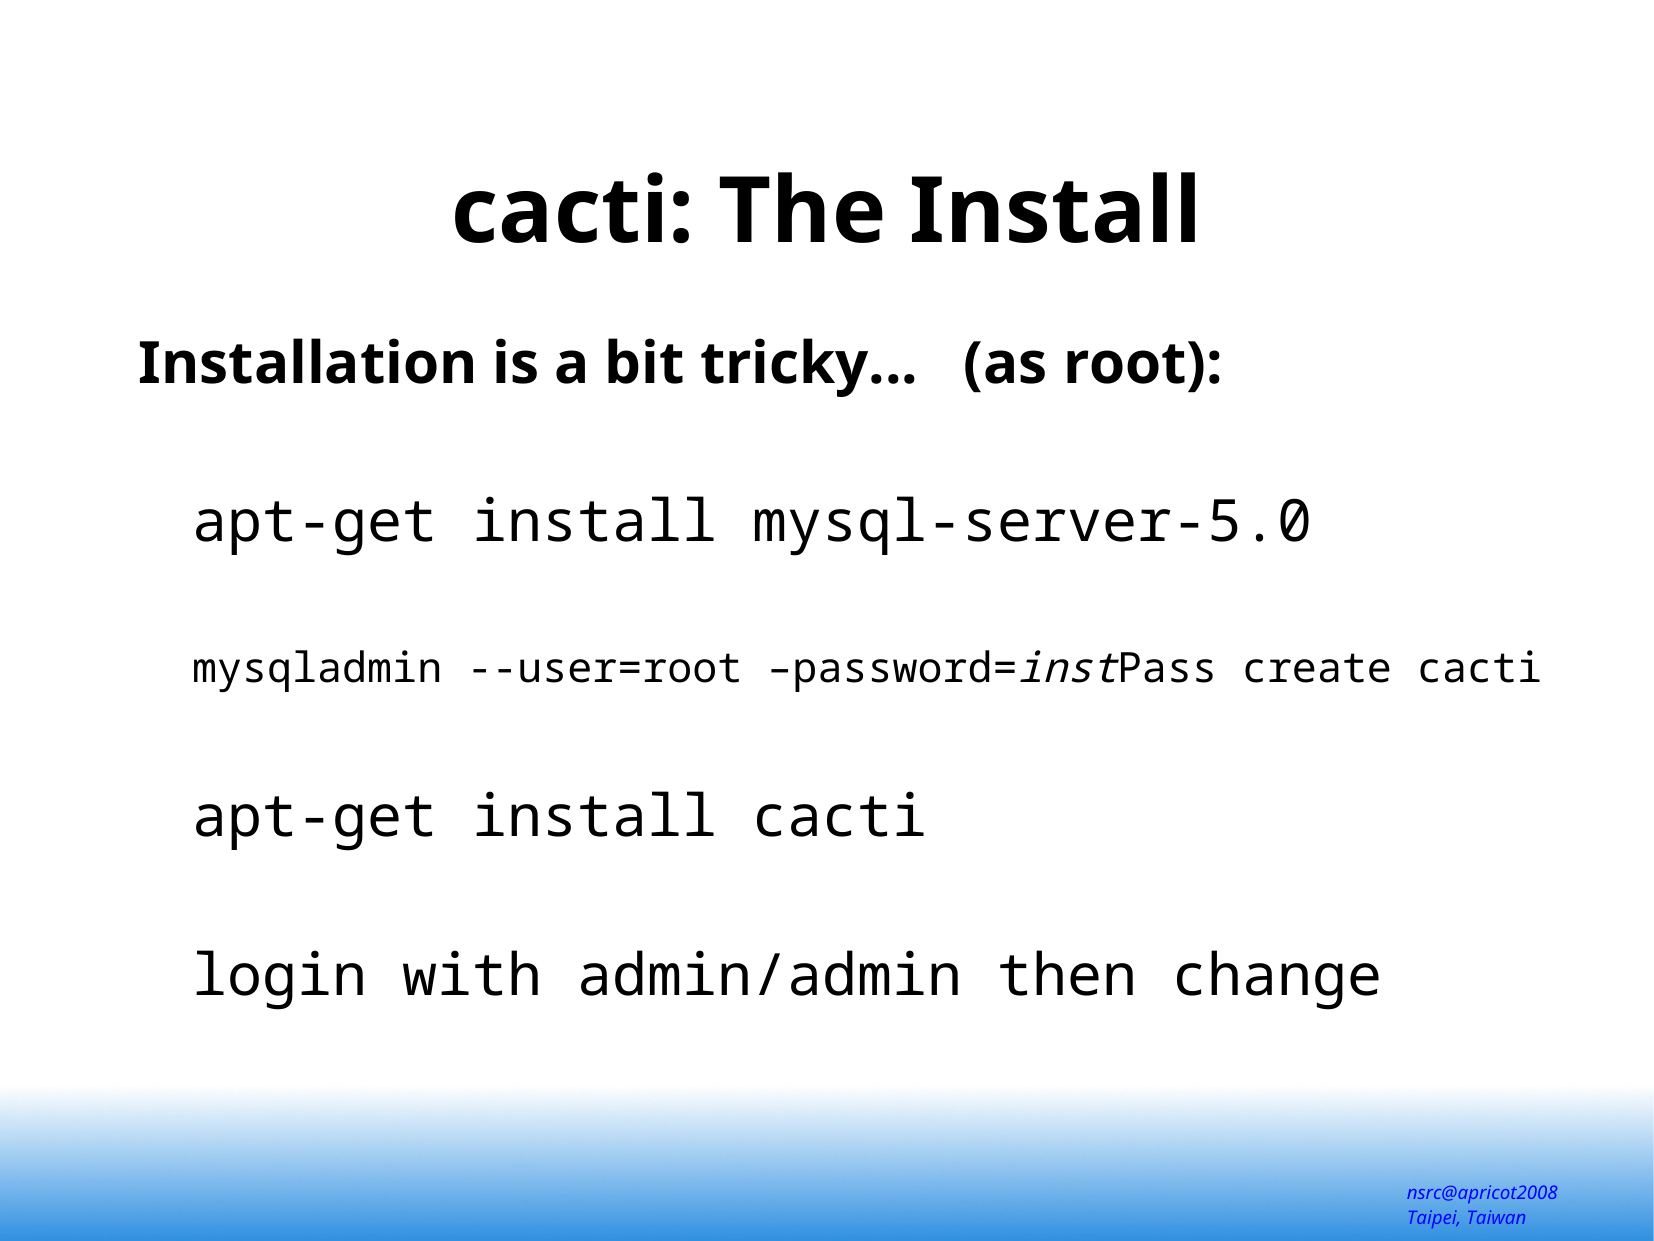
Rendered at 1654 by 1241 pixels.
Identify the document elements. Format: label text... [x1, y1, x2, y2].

list Installation is a bit tricky... (as root): apt-get install mysql-server-5.0 mysqladmin --user=root –password=instPass create cacti apt-get install cacti login with admin/admin then change [121, 321, 1559, 1111]
title cacti: The Install [121, 102, 1534, 311]
picture [0, 1083, 1654, 1241]
